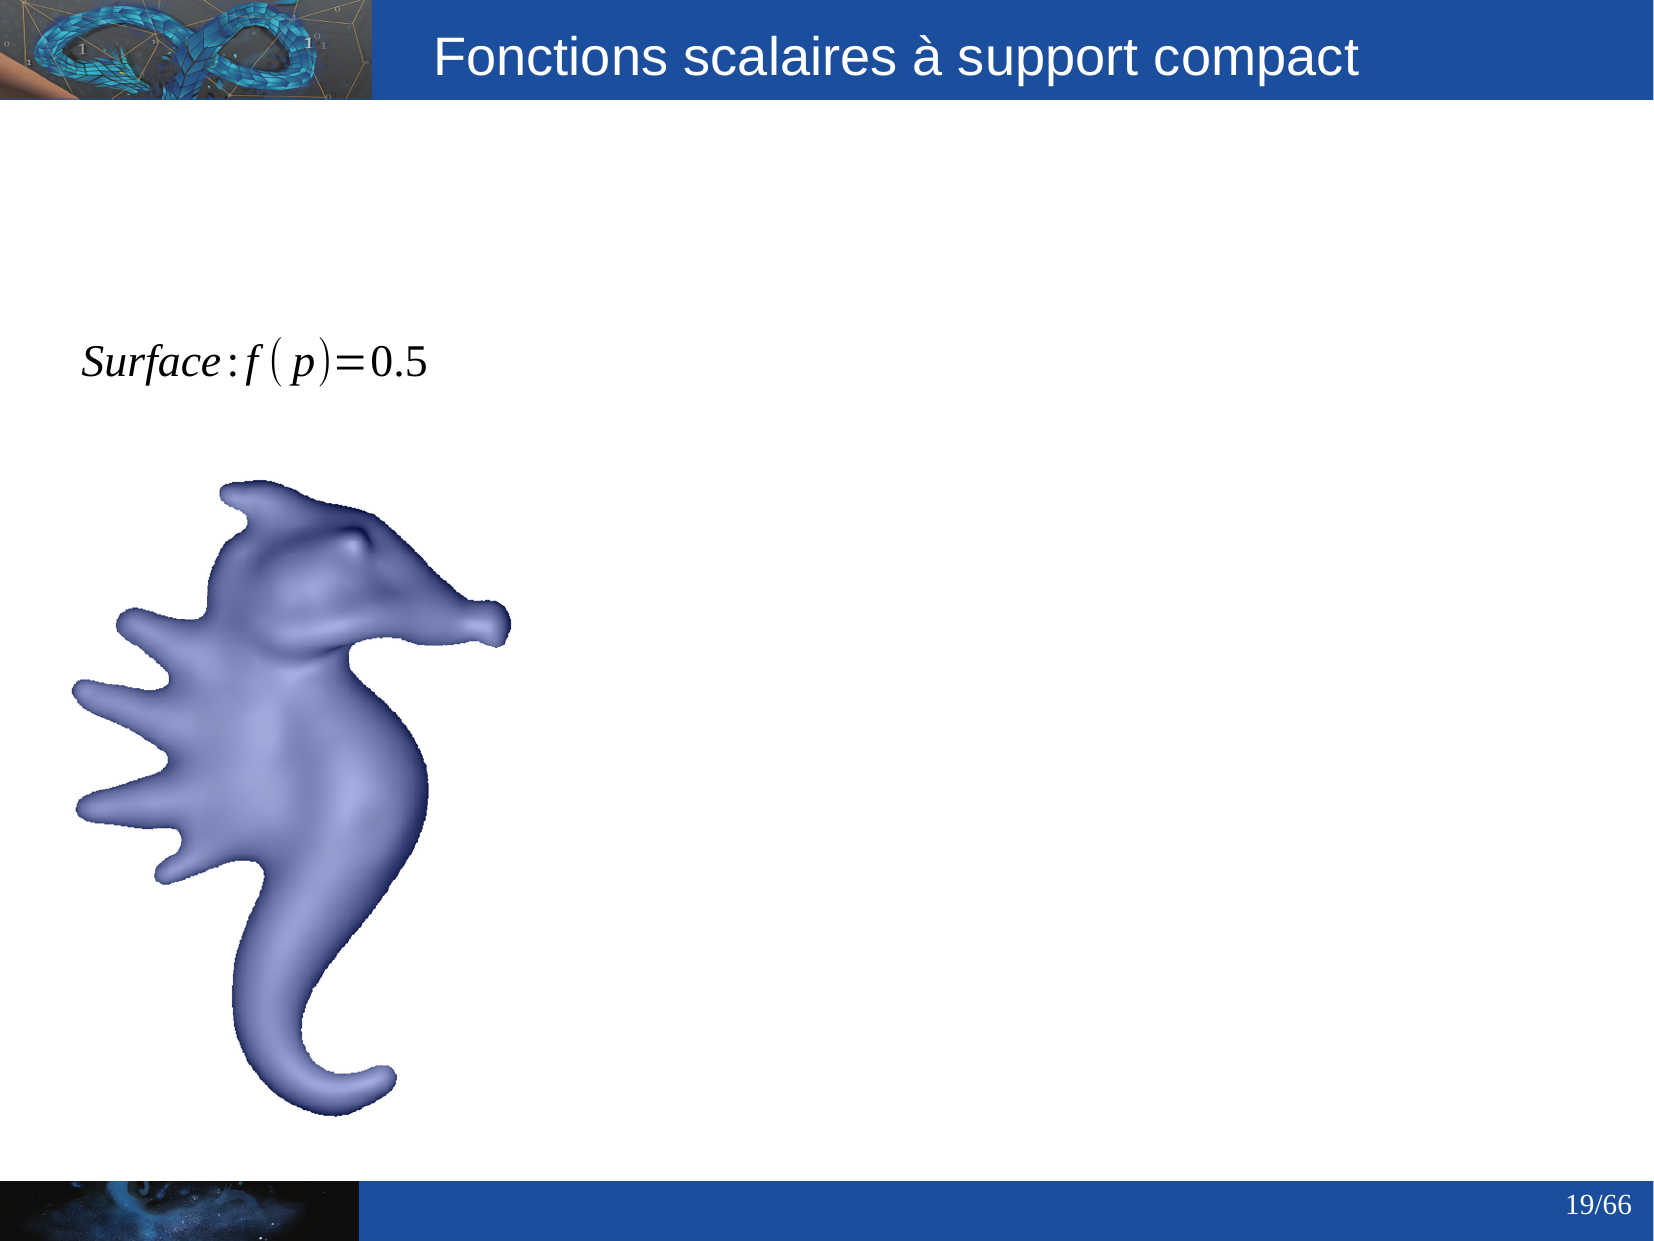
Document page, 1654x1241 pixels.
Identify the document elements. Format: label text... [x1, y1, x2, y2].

picture [0, 435, 557, 1158]
chart [73, 334, 435, 390]
picture [0, 1181, 1654, 1241]
picture [0, 0, 1654, 100]
title Fonctions scalaires à support compact [387, 10, 1407, 102]
